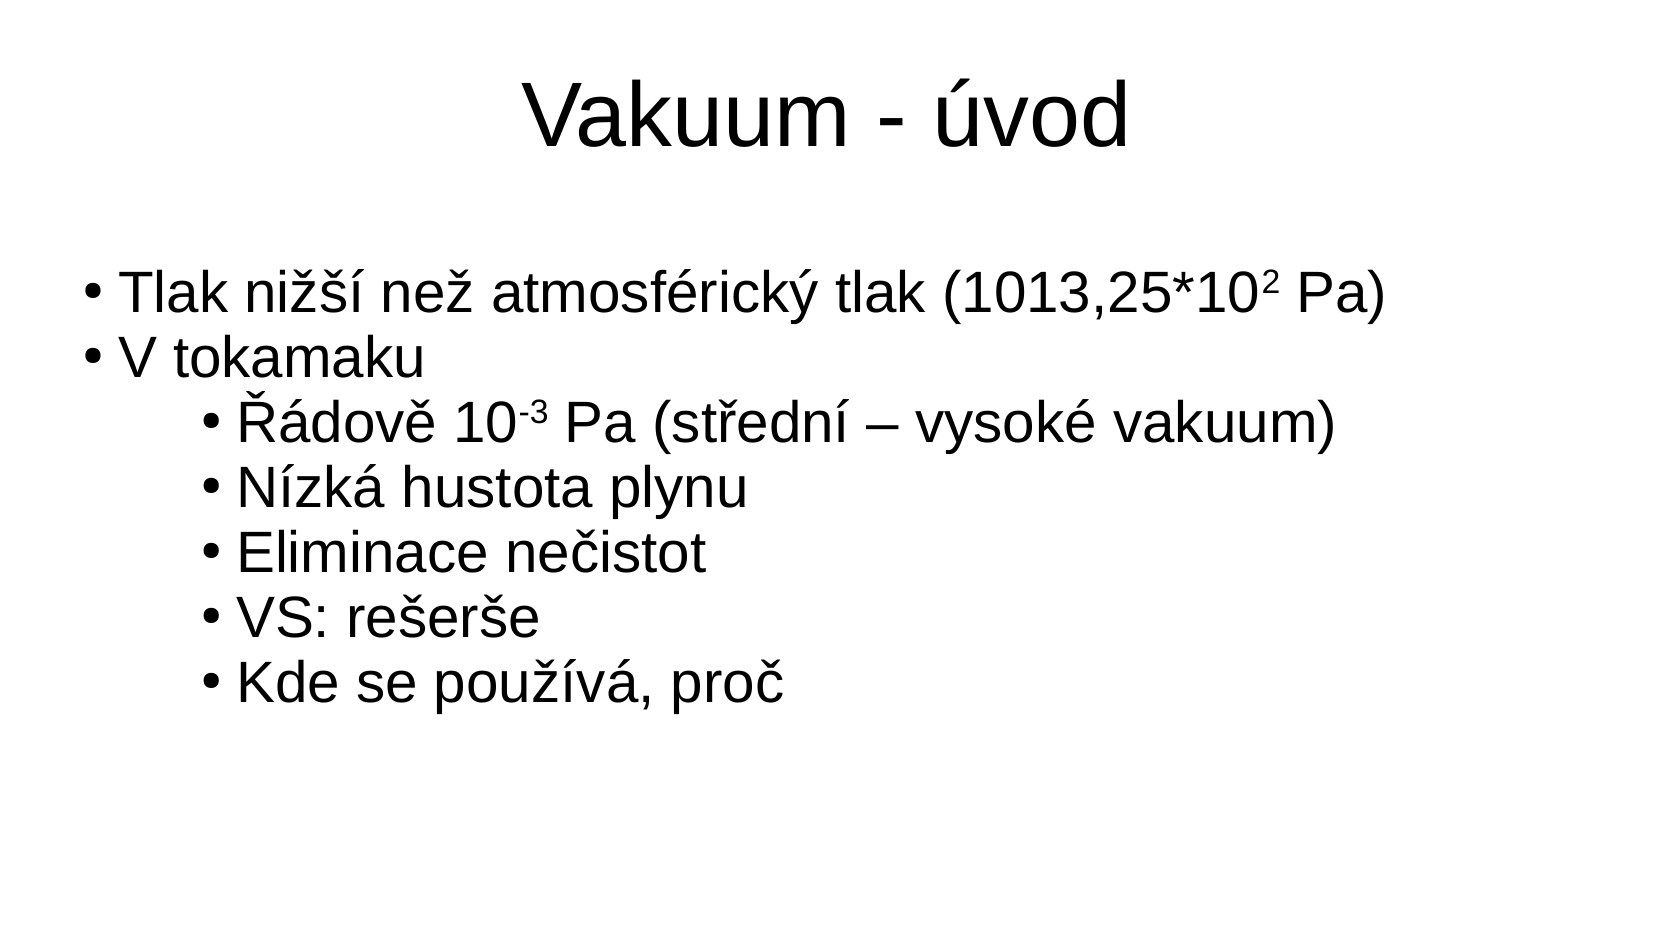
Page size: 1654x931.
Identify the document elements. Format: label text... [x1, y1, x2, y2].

title Vakuum - úvod [82, 37, 1571, 193]
subtitle Tlak nižší než atmosférický tlak (1013,25*102 Pa) V tokamaku Řádově 10-3 Pa (střední – vysoké vakuum) Nízká hustota plynu Eliminace nečistot VS: rešerše Kde se používá, proč [82, 217, 1571, 758]
